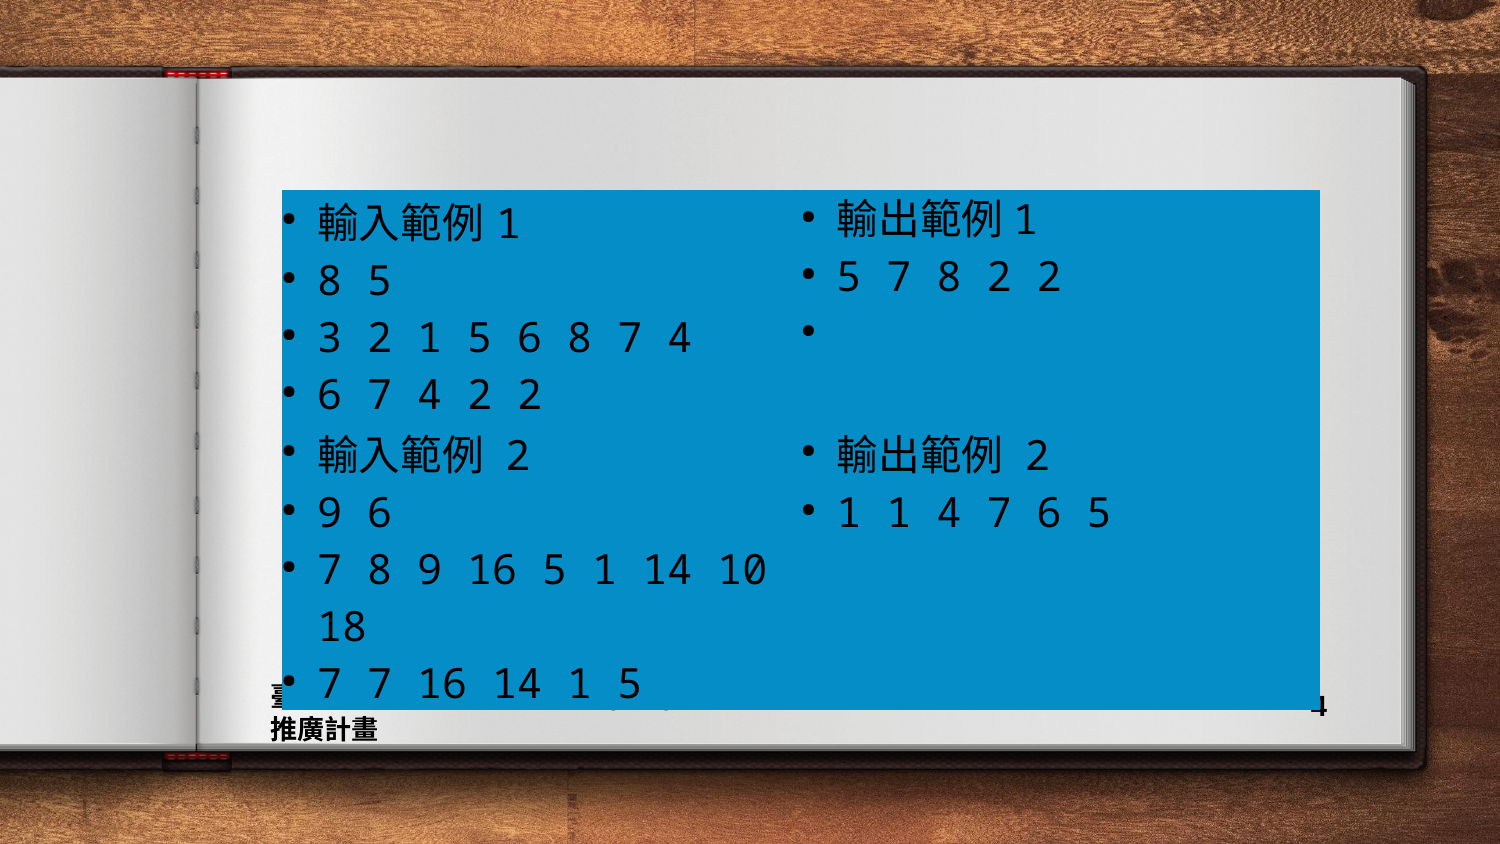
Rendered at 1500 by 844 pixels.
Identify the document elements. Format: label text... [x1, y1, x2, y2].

text_box 4 [1295, 672, 1386, 737]
table_header 輸入範例1 8 5 3 2 1 5 6 8 7 4 6 7 4 2 2 [282, 190, 801, 422]
table_header 輸出範例1 5 7 8 2 2 [801, 190, 1320, 422]
table_cell 輸入範例 2 9 6 7 8 9 16 5 1 14 10 18 7 7 16 14 1 5 [282, 422, 801, 710]
table_cell 輸出範例 2 1 1 4 7 6 5 [801, 422, 1320, 710]
